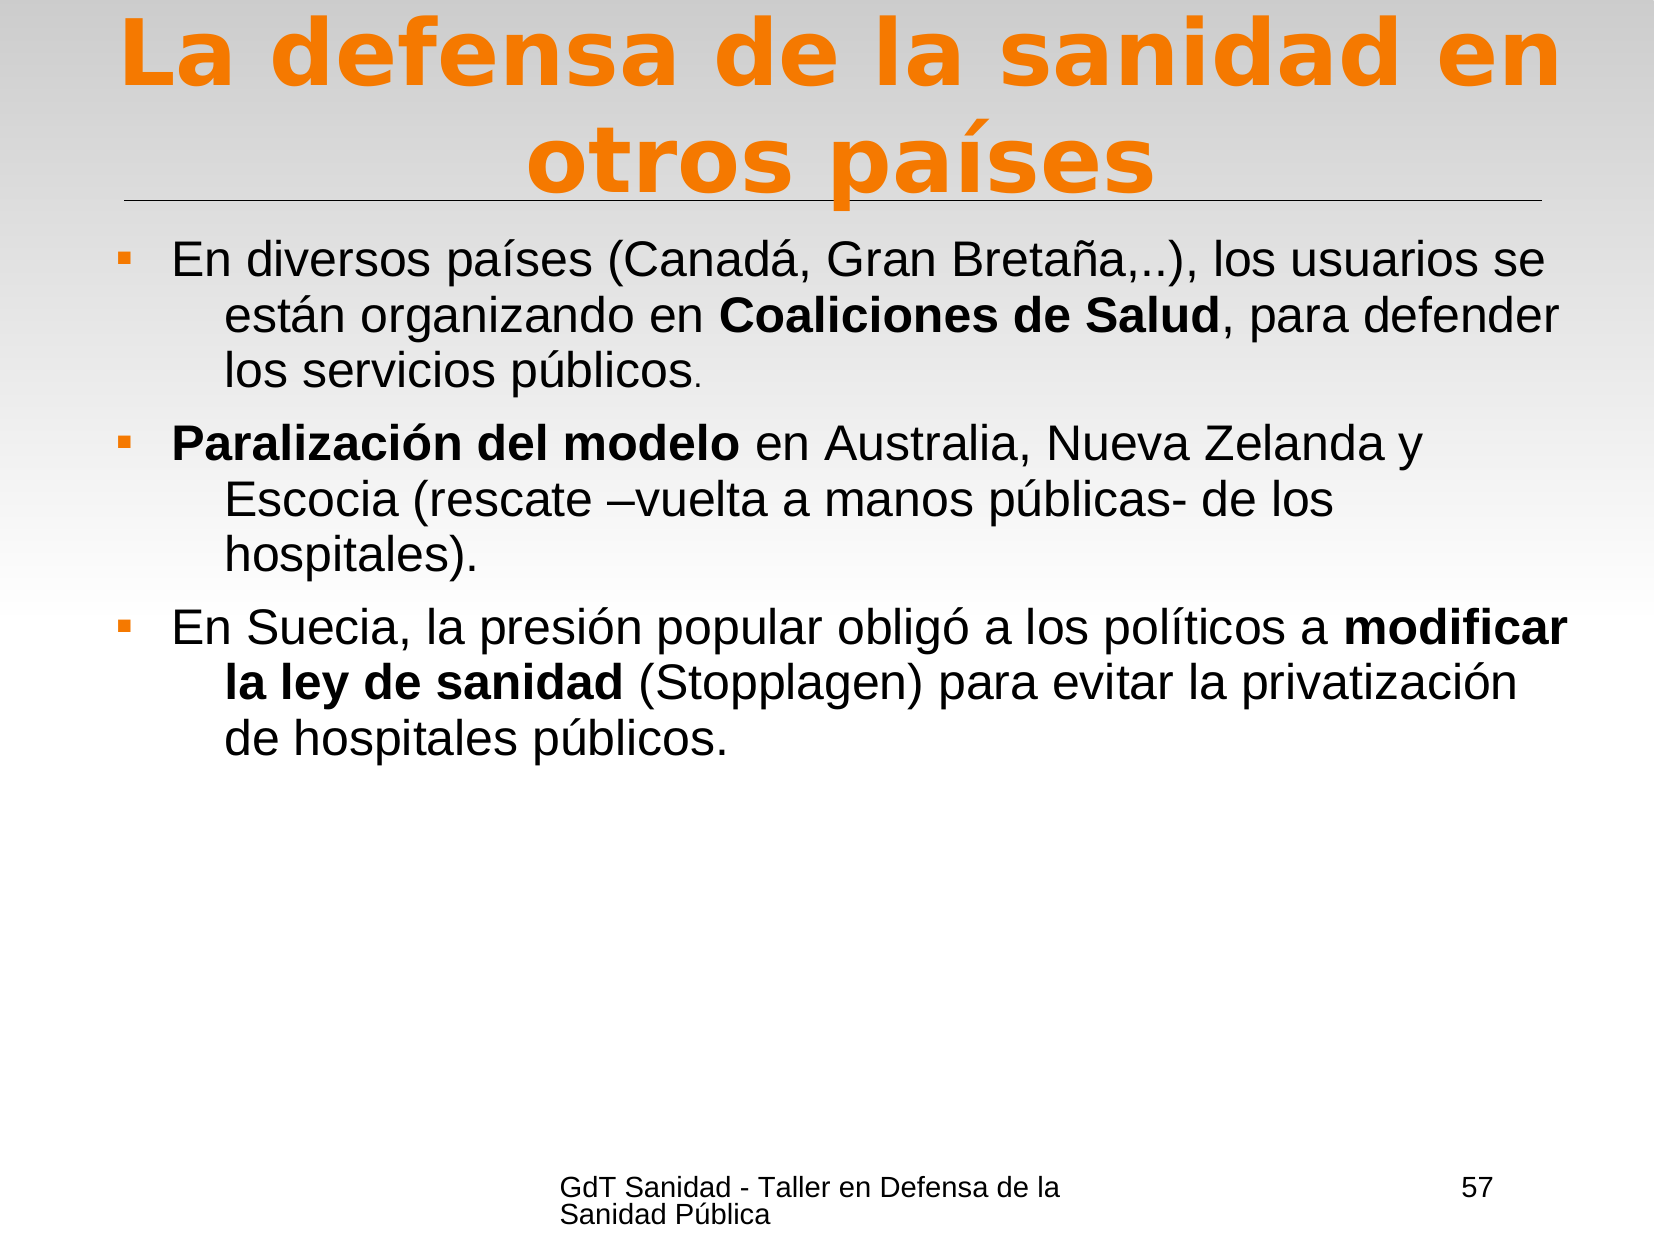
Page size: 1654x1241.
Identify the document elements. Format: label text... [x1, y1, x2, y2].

title La defensa de la sanidad en otros países [59, 0, 1625, 215]
list En diversos países (Canadá, Gran Bretaña,..), los usuarios se están organizando en Coaliciones de Salud, para defender los servicios públicos. Paralización del modelo en Australia, Nueva Zelanda y Escocia (rescate –vuelta a manos públicas- de los hospitales). En Suecia, la presión popular obligó a los políticos a modificar la ley de sanidad (Stopplagen) para evitar la privatización de hospitales públicos. [82, 231, 1571, 1035]
